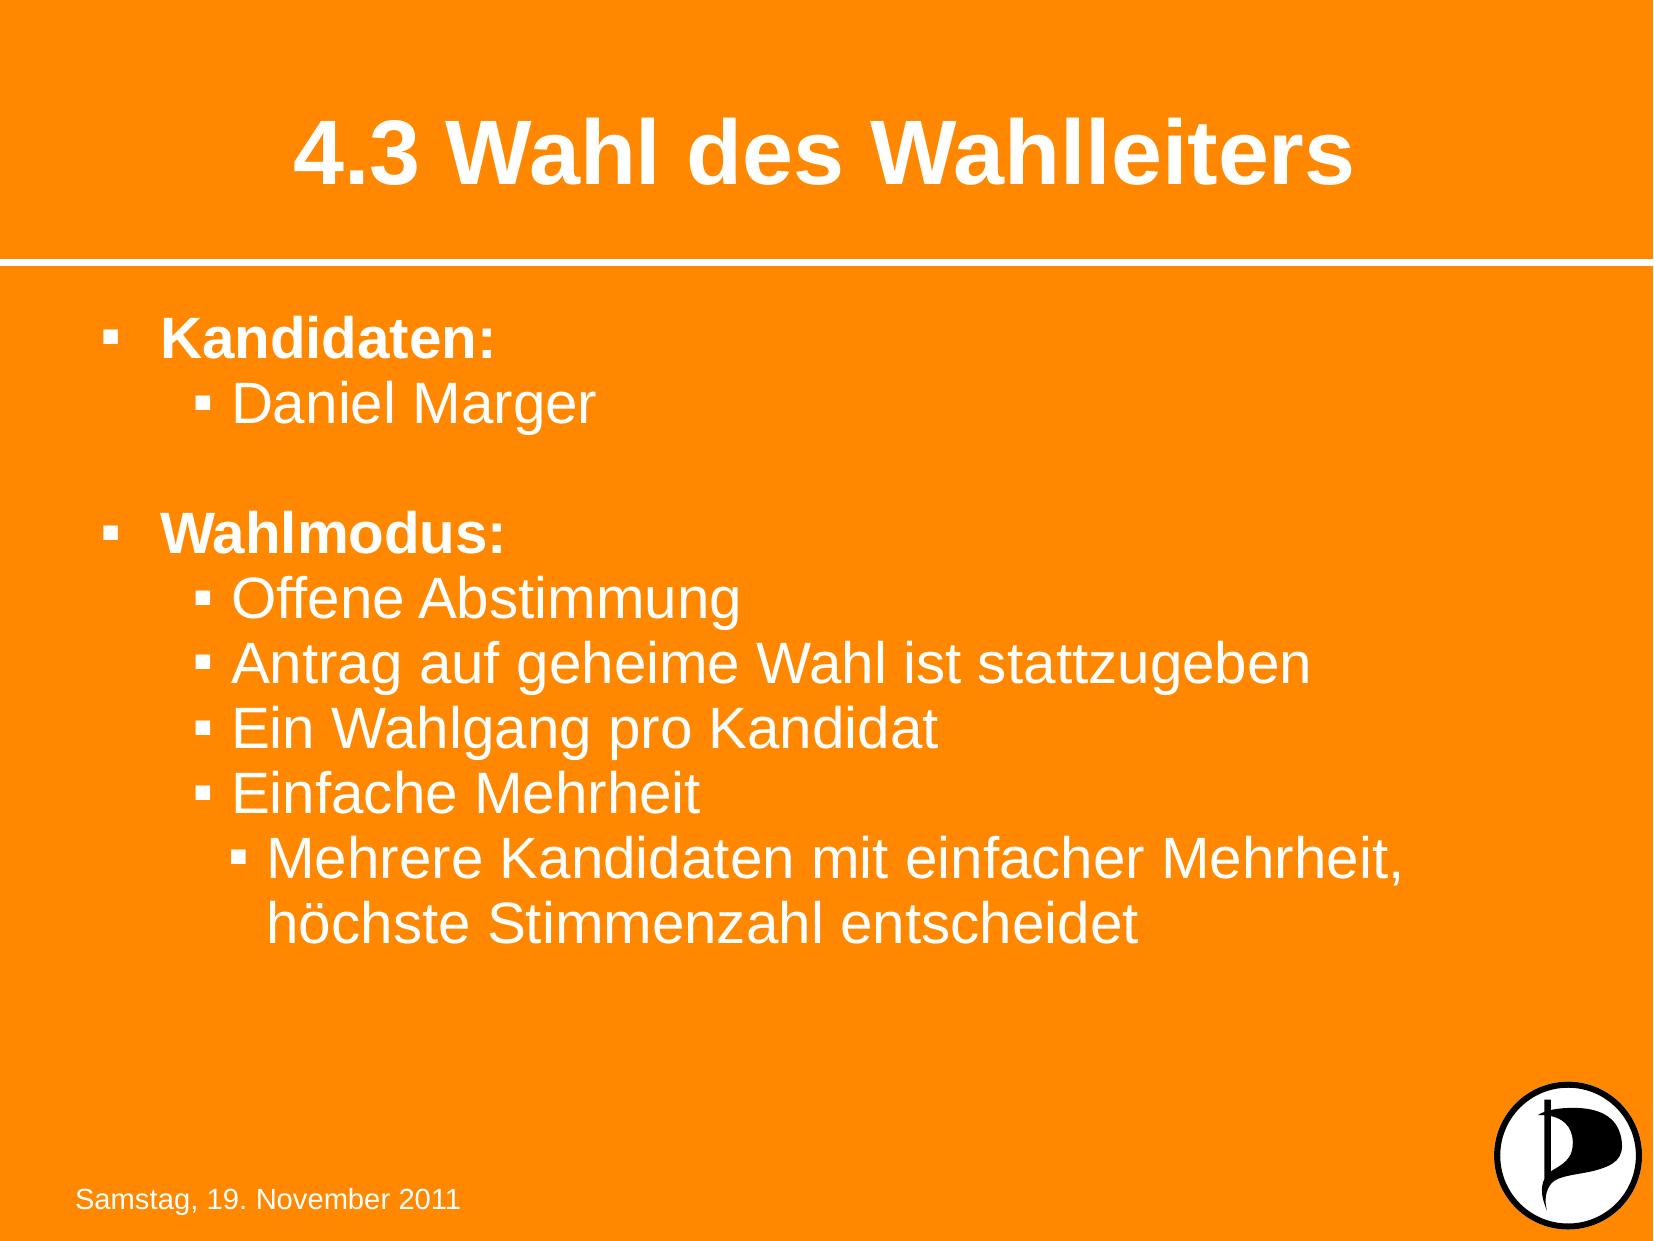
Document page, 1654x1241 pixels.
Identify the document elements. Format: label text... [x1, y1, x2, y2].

title 4.3 Wahl des Wahlleiters [37, 49, 1613, 257]
subtitle Kandidaten: Daniel Marger Wahlmodus: Offene Abstimmung Antrag auf geheime Wahl ist stattzugeben Ein Wahlgang pro Kandidat Einfache Mehrheit Mehrere Kandidaten mit einfacher Mehrheit, höchste Stimmenzahl entscheidet [75, 306, 1563, 976]
